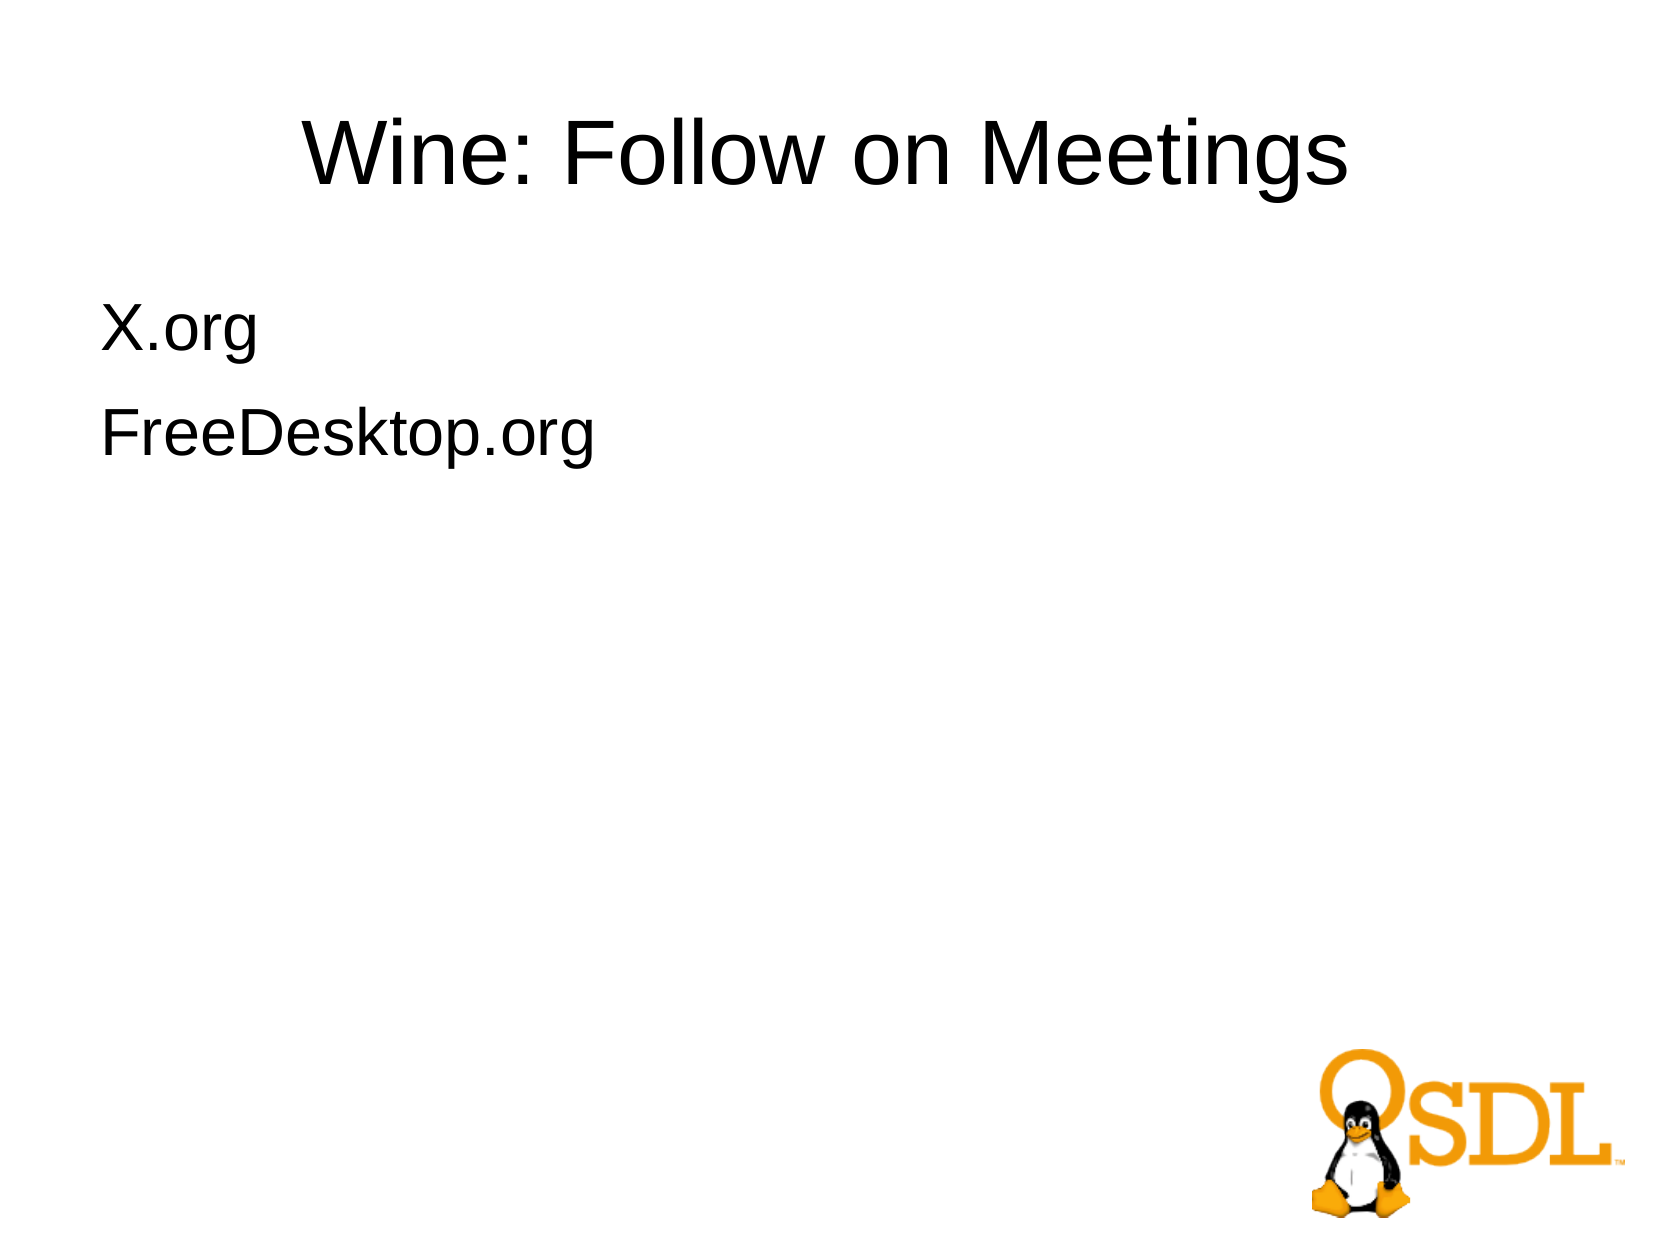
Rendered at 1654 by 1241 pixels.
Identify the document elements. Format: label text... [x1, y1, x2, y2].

title Wine: Follow on Meetings [82, 49, 1571, 257]
picture [1312, 1049, 1625, 1218]
list X.org FreeDesktop.org [82, 290, 1571, 1109]
